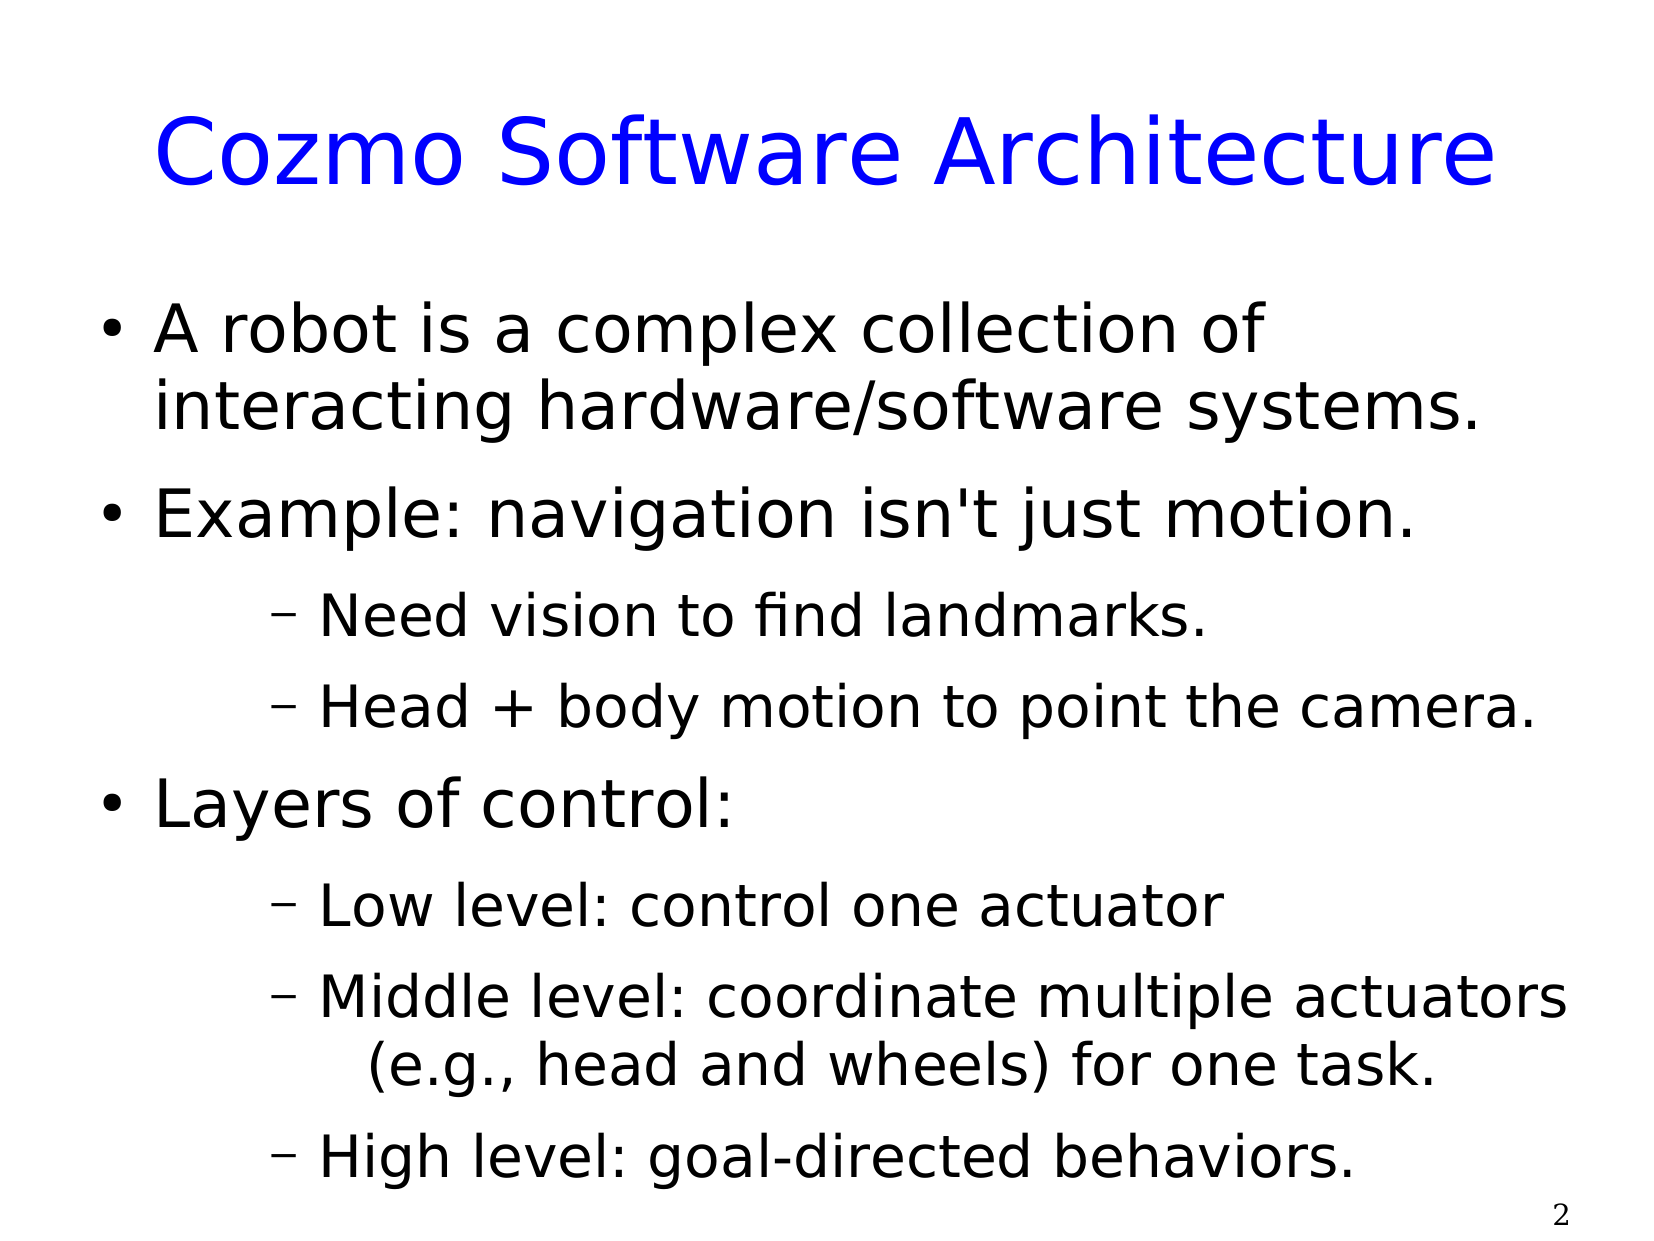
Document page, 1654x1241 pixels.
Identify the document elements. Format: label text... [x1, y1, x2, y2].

title Cozmo Software Architecture [82, 49, 1571, 257]
list A robot is a complex collection of interacting hardware/software systems. Example: navigation isn't just motion. Need vision to find landmarks. Head + body motion to point the camera. Layers of control: Low level: control one actuator Middle level: coordinate multiple actuators (e.g., head and wheels) for one task. High level: goal-directed behaviors. [82, 290, 1571, 1193]
